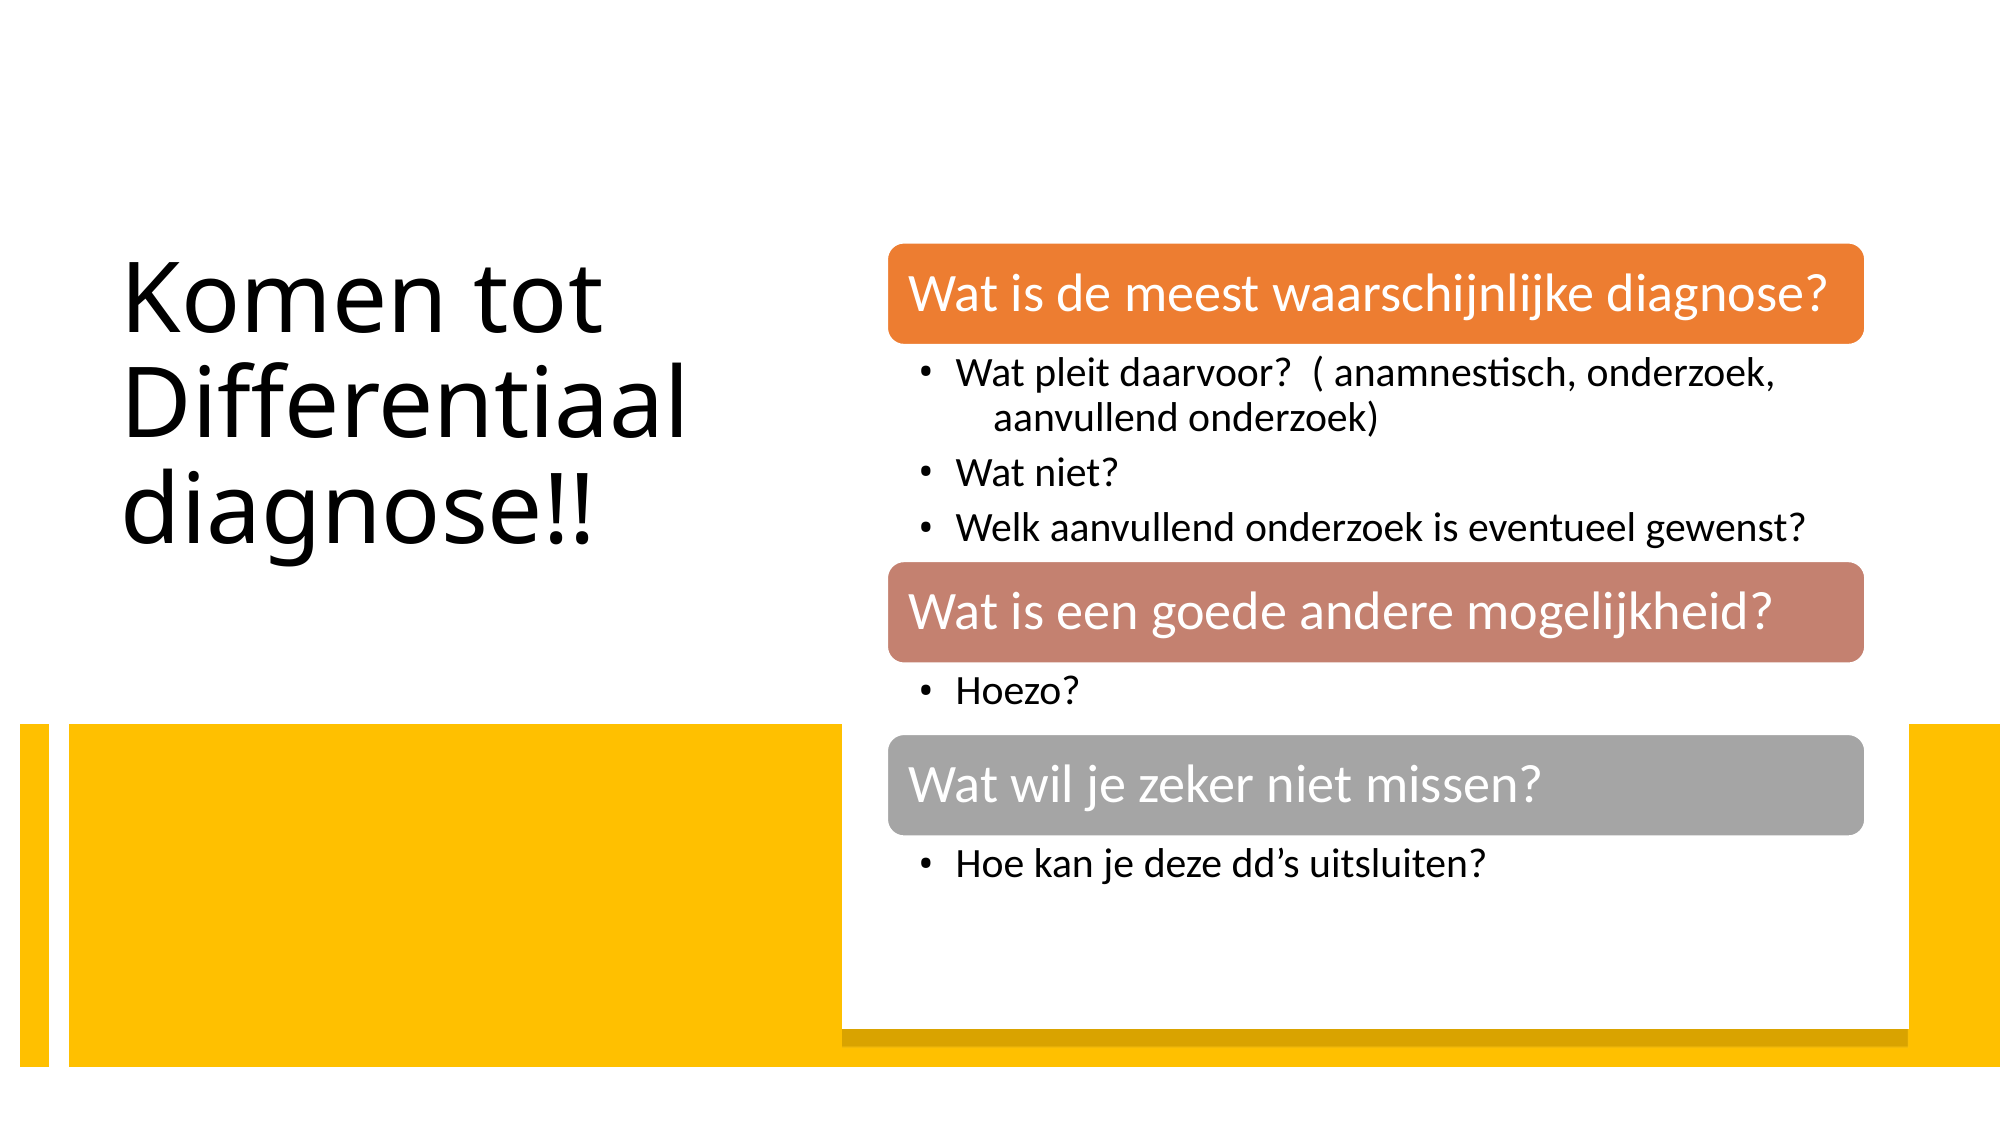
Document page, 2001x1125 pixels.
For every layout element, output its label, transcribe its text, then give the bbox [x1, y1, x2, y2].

title Komen tot Differentiaal diagnose!! [105, 239, 729, 682]
text_box Hoezo? [887, 663, 1866, 735]
text_box Wat wil je zeker niet missen? [887, 734, 1866, 836]
text_box Wat pleit daarvoor? ( anamnestisch, onderzoek, aanvullend onderzoek) Wat niet? Welk aanvullend onderzoek is eventueel gewenst? [887, 344, 1866, 562]
text_box Wat is een goede andere mogelijkheid? [887, 561, 1866, 663]
text_box [0, 0, 2000, 1125]
text_box Wat is de meest waarschijnlijke diagnose? [887, 242, 1866, 344]
text_box Hoe kan je deze dd’s uitsluiten? [887, 836, 1866, 908]
